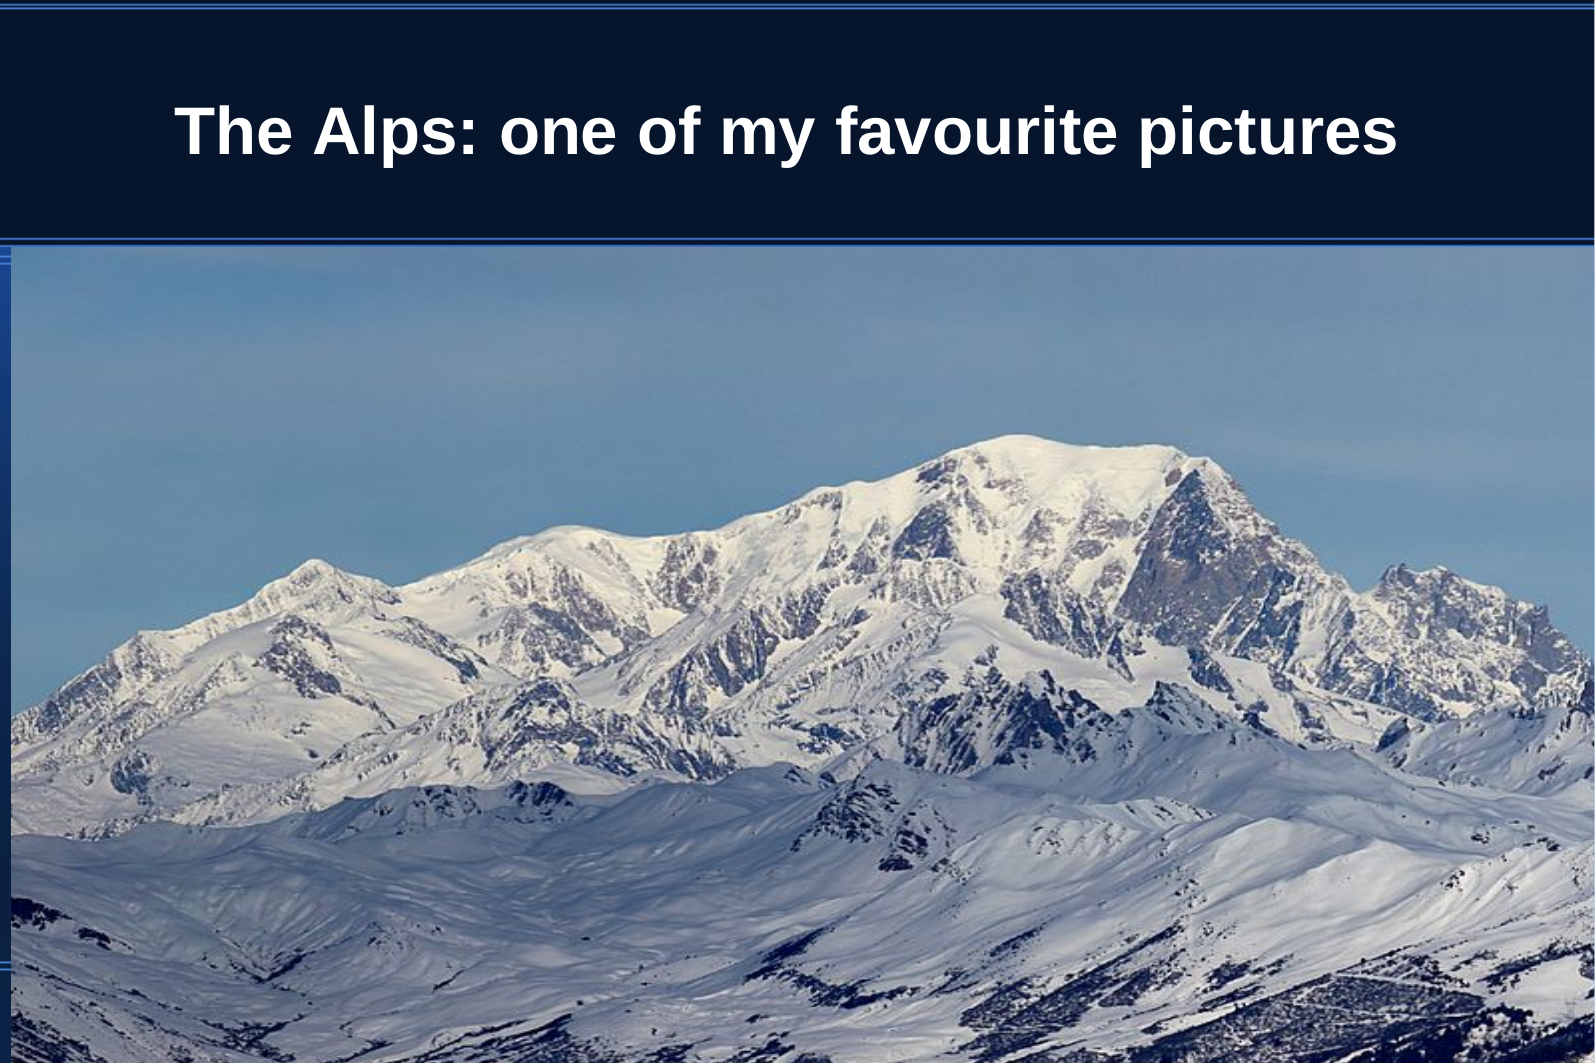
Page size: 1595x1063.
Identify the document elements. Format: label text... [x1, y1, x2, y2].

title The Alps: one of my favourite pictures [79, 42, 1515, 220]
picture [0, 0, 1595, 1063]
